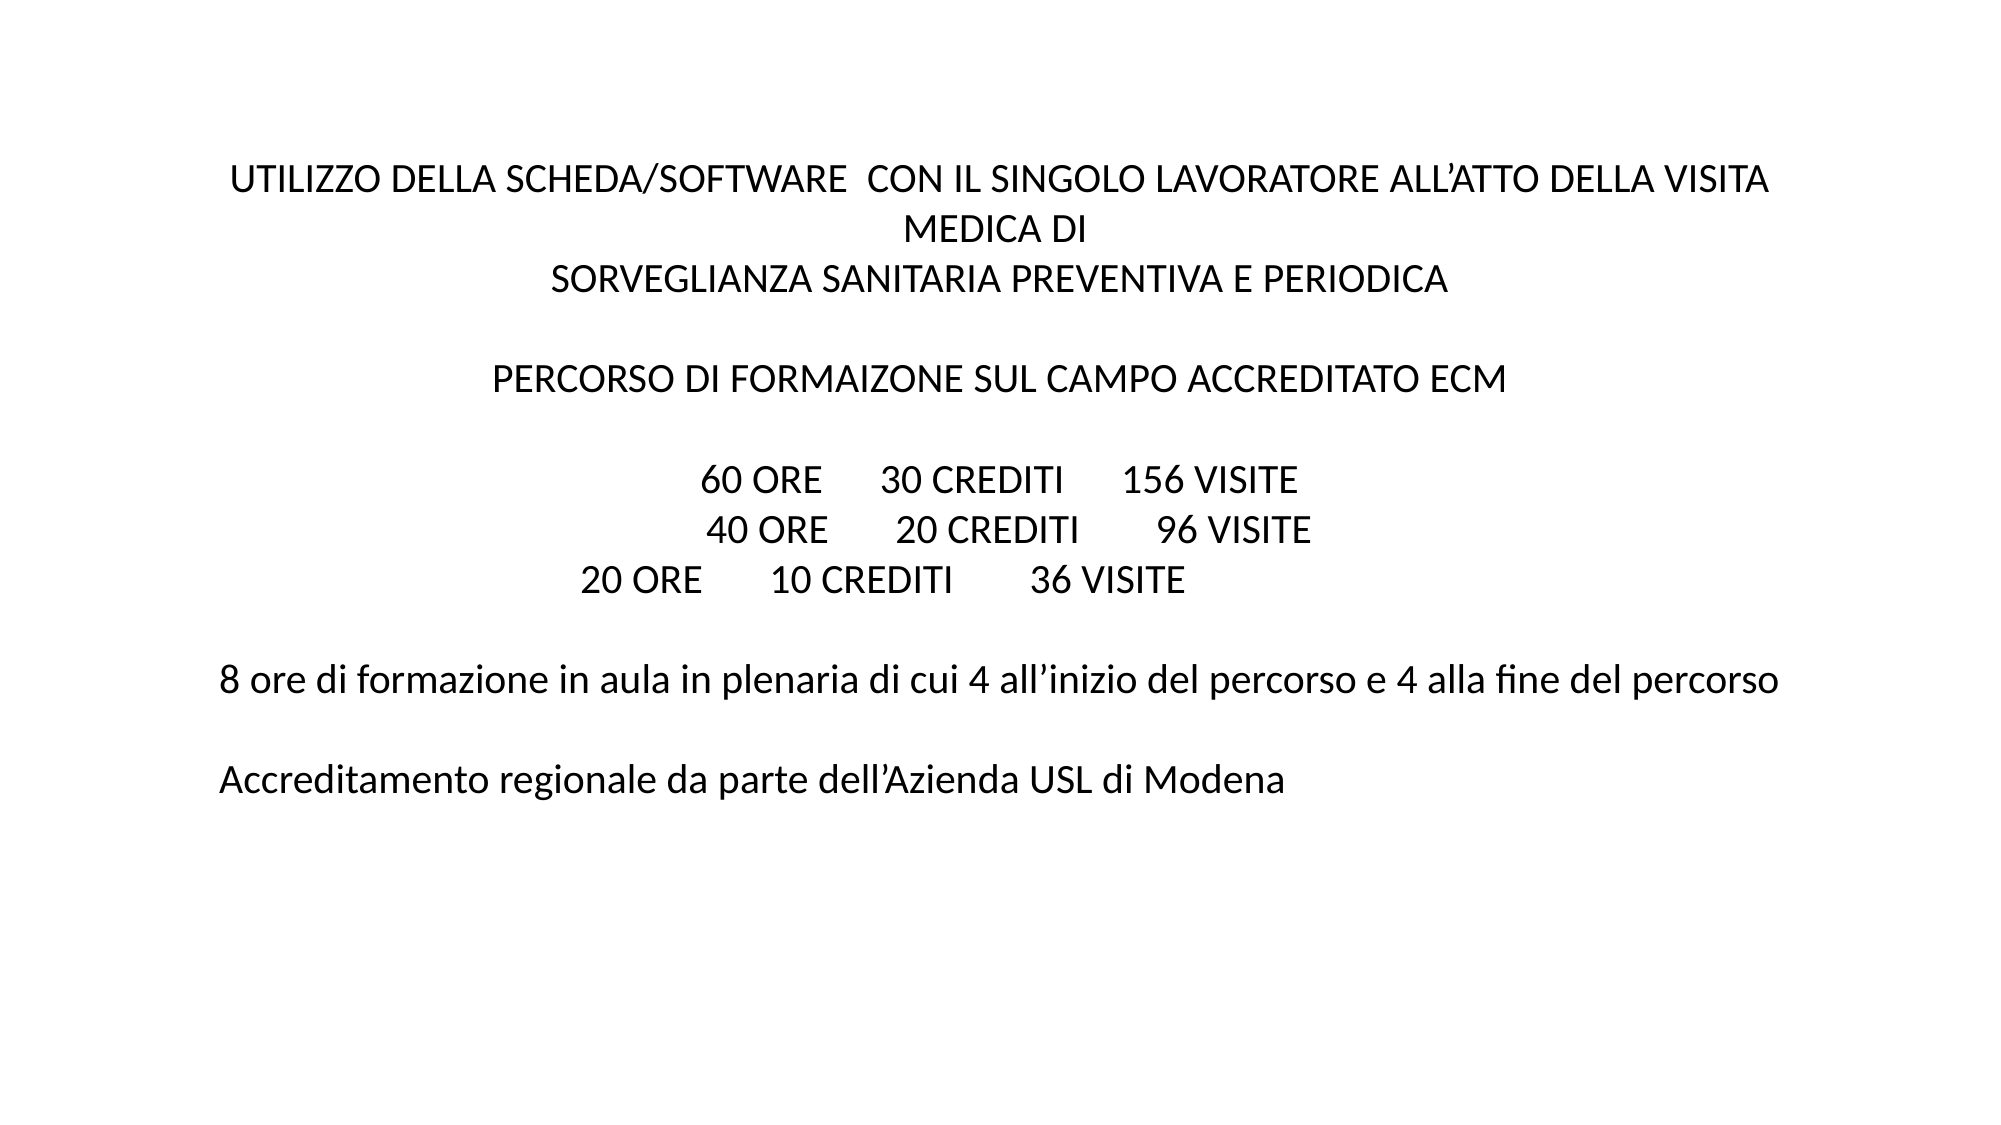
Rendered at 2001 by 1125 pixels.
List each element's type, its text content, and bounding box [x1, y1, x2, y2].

text_box UTILIZZO DELLA SCHEDA/SOFTWARE CON IL SINGOLO LAVORATORE ALL’ATTO DELLA VISITA MEDICA DI SORVEGLIANZA SANITARIA PREVENTIVA E PERIODICA PERCORSO DI FORMAIZONE SUL CAMPO ACCREDITATO ECM 60 ORE 30 CREDITI 156 VISITE 40 ORE 20 CREDITI 96 VISITE 20 ORE 10 CREDITI 36 VISITE 8 ore di formazione in aula in plenaria di cui 4 all’inizio del percorso e 4 alla fine del percorso Accreditamento regionale da parte dell’Azienda USL di Modena [204, 143, 1817, 866]
